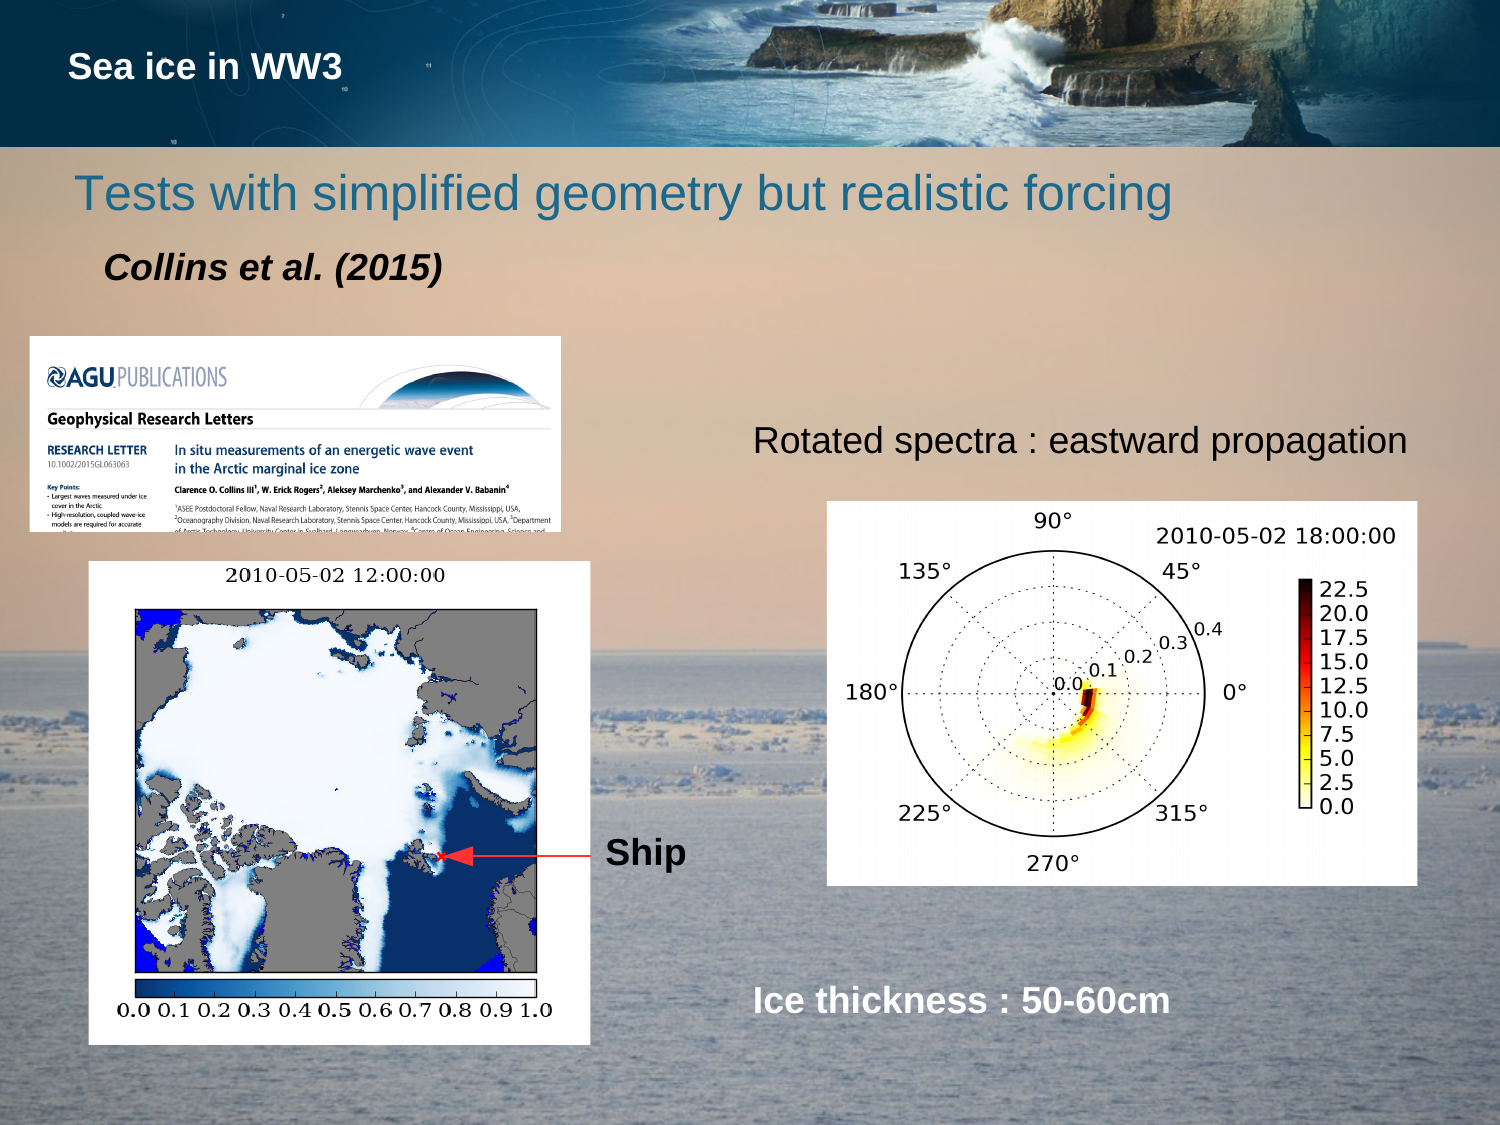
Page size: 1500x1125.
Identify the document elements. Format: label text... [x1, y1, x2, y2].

text_box Rotated spectra : eastward propagation [738, 413, 1500, 514]
title Tests with simplified geometry but realistic forcing [59, 102, 1244, 278]
text_box Ship [590, 826, 1211, 886]
picture [0, 0, 1500, 1125]
title Sea ice in WW3 [52, 29, 621, 100]
text_box Collins et al. (2015) [88, 240, 709, 301]
text_box Ice thickness : 50-60cm [738, 973, 1359, 1034]
